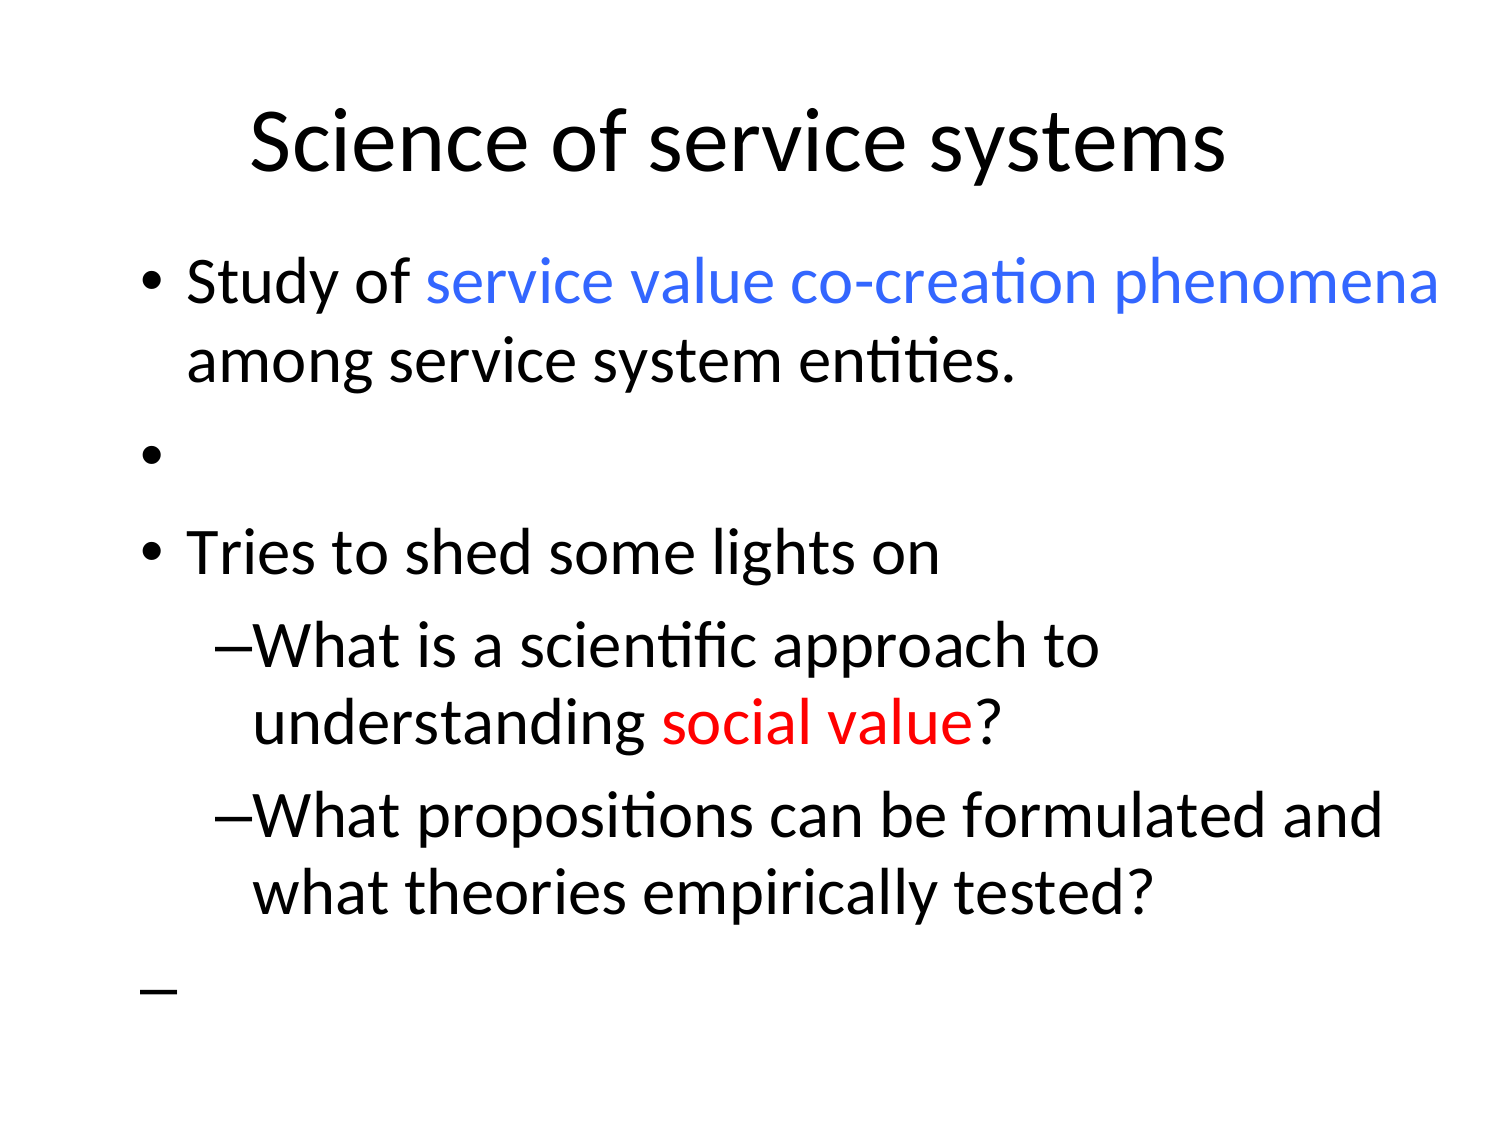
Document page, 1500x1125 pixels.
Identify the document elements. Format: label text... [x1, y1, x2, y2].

list Study of service value co-creation phenomena among service system entities. Tries to shed some lights on What is a scientific approach to understanding social value? What propositions can be formulated and what theories empirically tested? [50, 232, 1463, 1034]
title Science of service systems [75, 45, 1426, 232]
